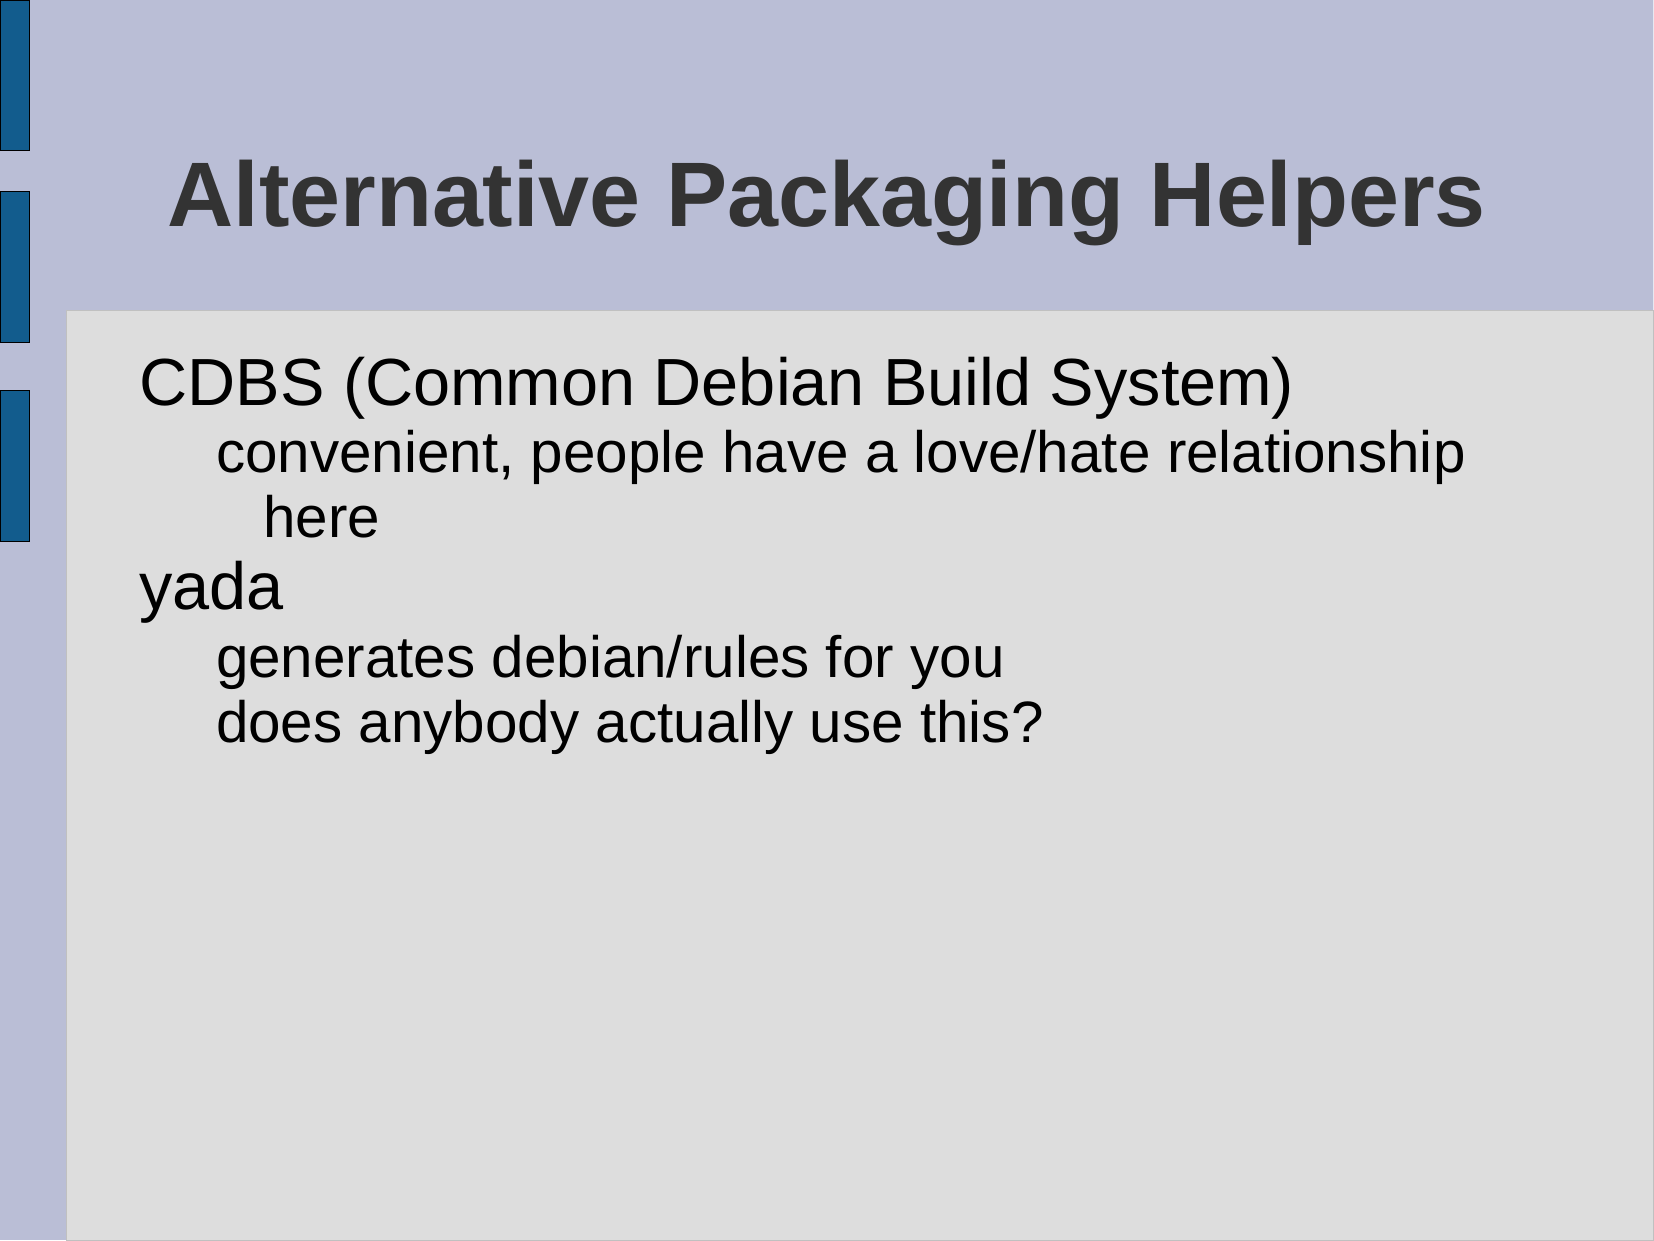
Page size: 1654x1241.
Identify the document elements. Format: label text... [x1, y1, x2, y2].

list CDBS (Common Debian Build System) convenient, people have a love/hate relationship here yada generates debian/rules for you does anybody actually use this? [121, 344, 1534, 1127]
title Alternative Packaging Helpers [121, 87, 1534, 302]
